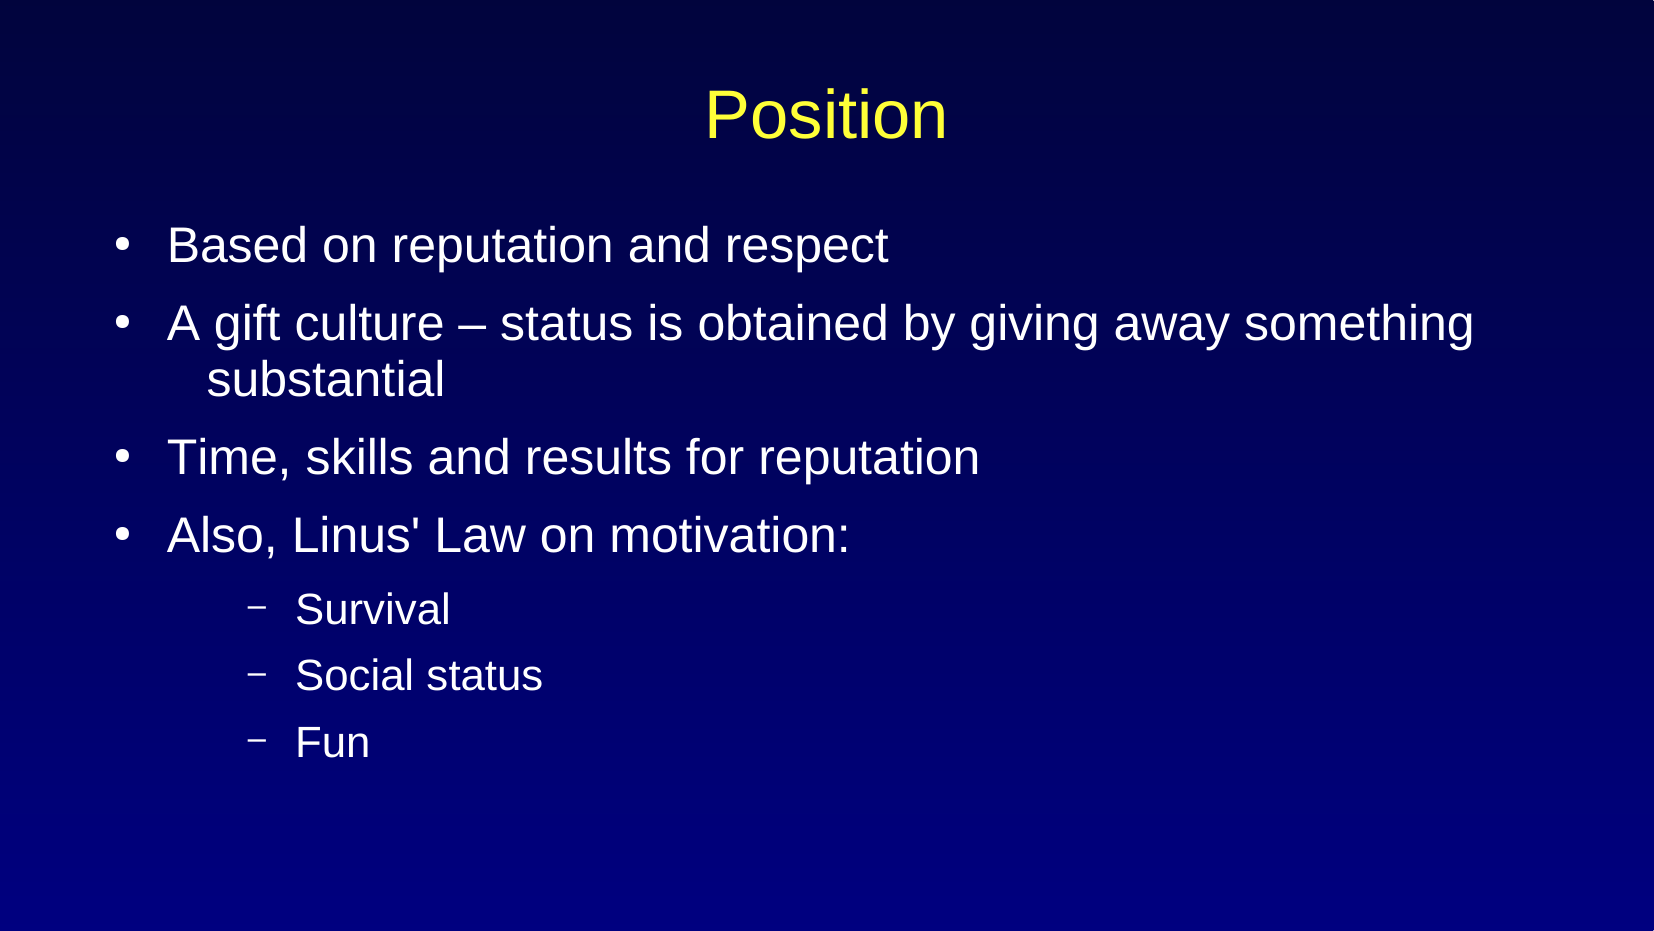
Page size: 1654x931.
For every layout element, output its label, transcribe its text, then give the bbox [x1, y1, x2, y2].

title Position [82, 37, 1571, 193]
list Based on reputation and respect A gift culture – status is obtained by giving away something substantial Time, skills and results for reputation Also, Linus' Law on motivation: Survival Social status Fun [82, 217, 1571, 767]
